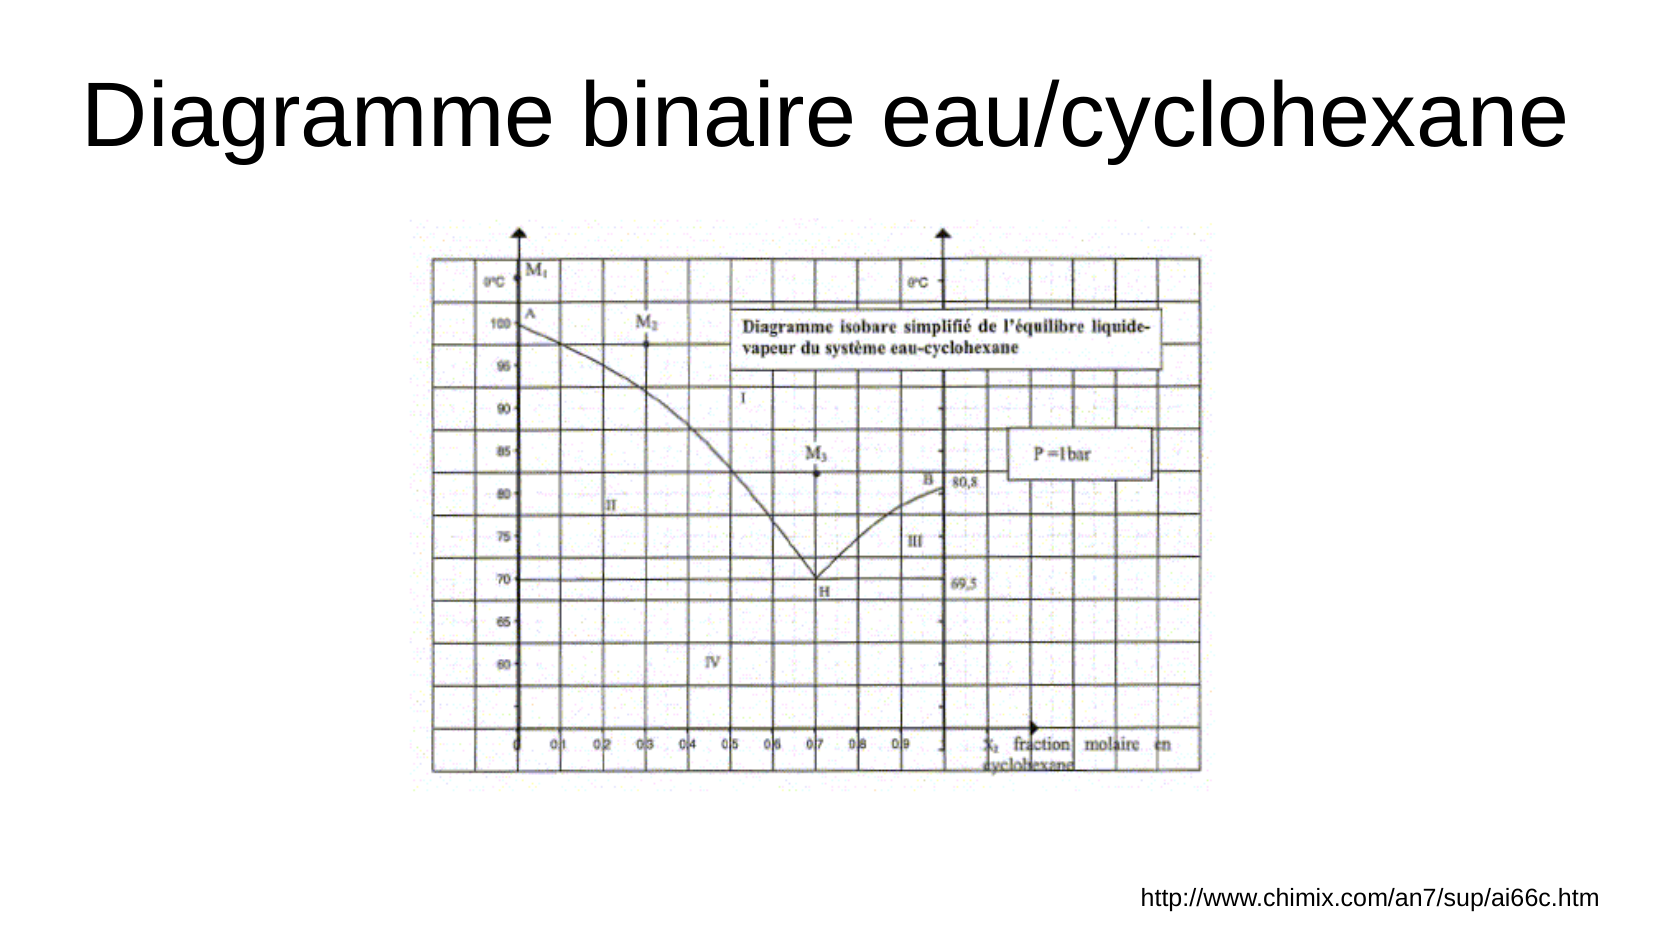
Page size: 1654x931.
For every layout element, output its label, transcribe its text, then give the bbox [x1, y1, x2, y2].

text_box http://www.chimix.com/an7/sup/ai66c.htm [1125, 876, 1654, 931]
title Diagramme binaire eau/cyclohexane [59, 12, 1595, 218]
picture [407, 217, 1217, 793]
